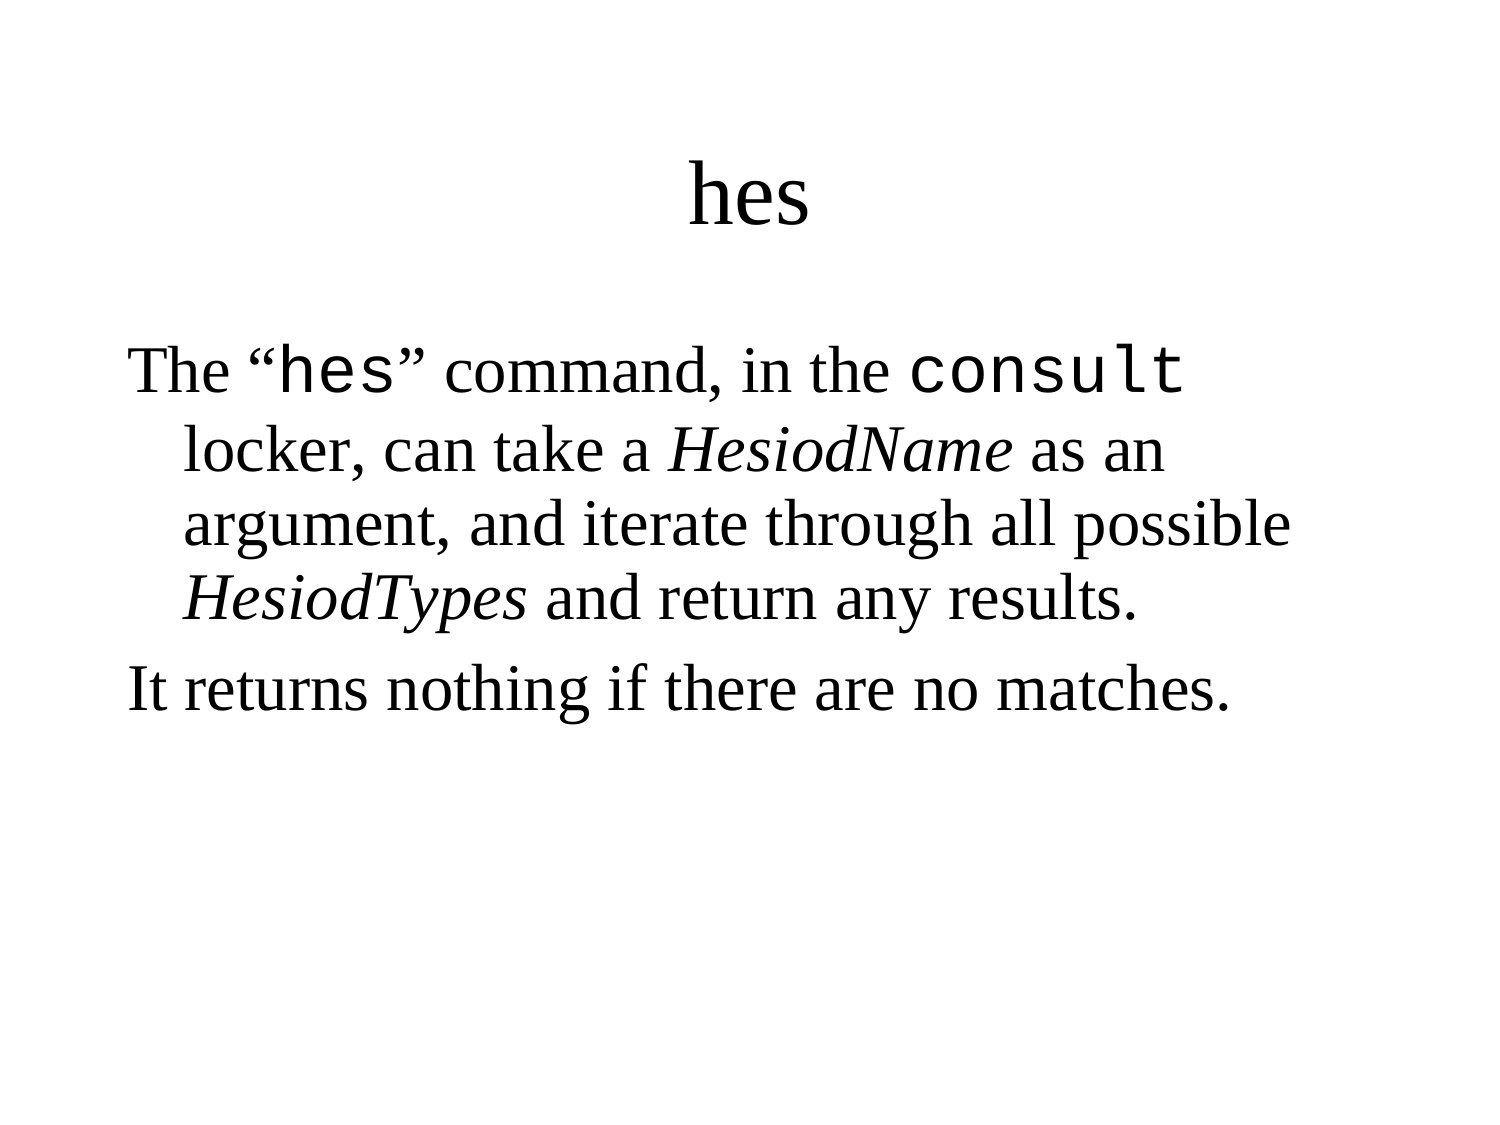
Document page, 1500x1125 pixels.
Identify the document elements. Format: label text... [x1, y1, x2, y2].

list The “hes” command, in the consult locker, can take a HesiodName as an argument, and iterate through all possible HesiodTypes and return any results. It returns nothing if there are no matches. [112, 324, 1388, 1001]
title hes [112, 99, 1388, 288]
